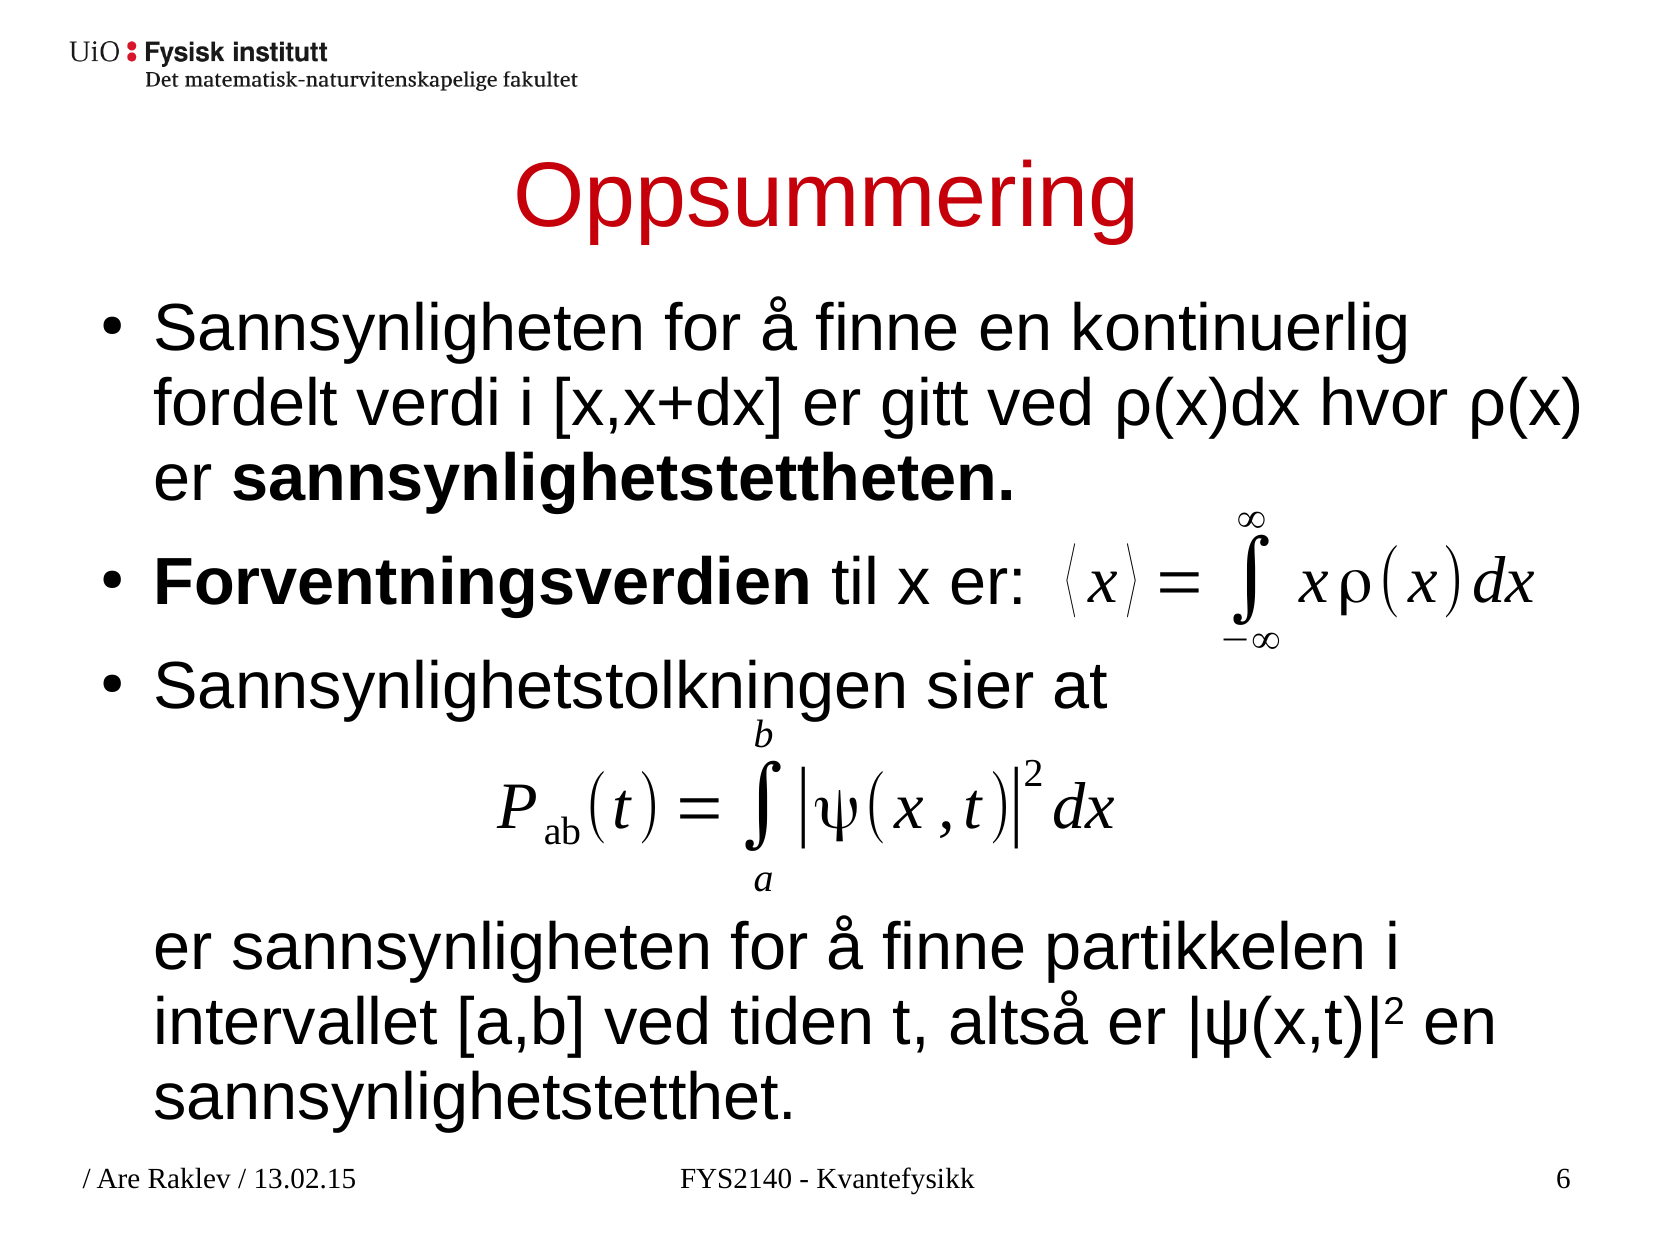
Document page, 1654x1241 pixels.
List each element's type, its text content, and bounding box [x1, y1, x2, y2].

title Oppsummering [82, 90, 1571, 290]
picture [68, 37, 581, 93]
chart [487, 712, 1125, 901]
chart [1057, 511, 1544, 651]
list Sannsynligheten for å finne en kontinuerlig fordelt verdi i [x,x+dx] er gitt ved ρ(x)dx hvor ρ(x) er sannsynlighetstettheten. Forventningsverdien til x er: Sannsynlighetstolkningen sier at er sannsynligheten for å finne partikkelen i intervallet [a,b] ved tiden t, altså er |ψ(x,t)|2 en sannsynlighetstetthet. [82, 290, 1613, 1133]
